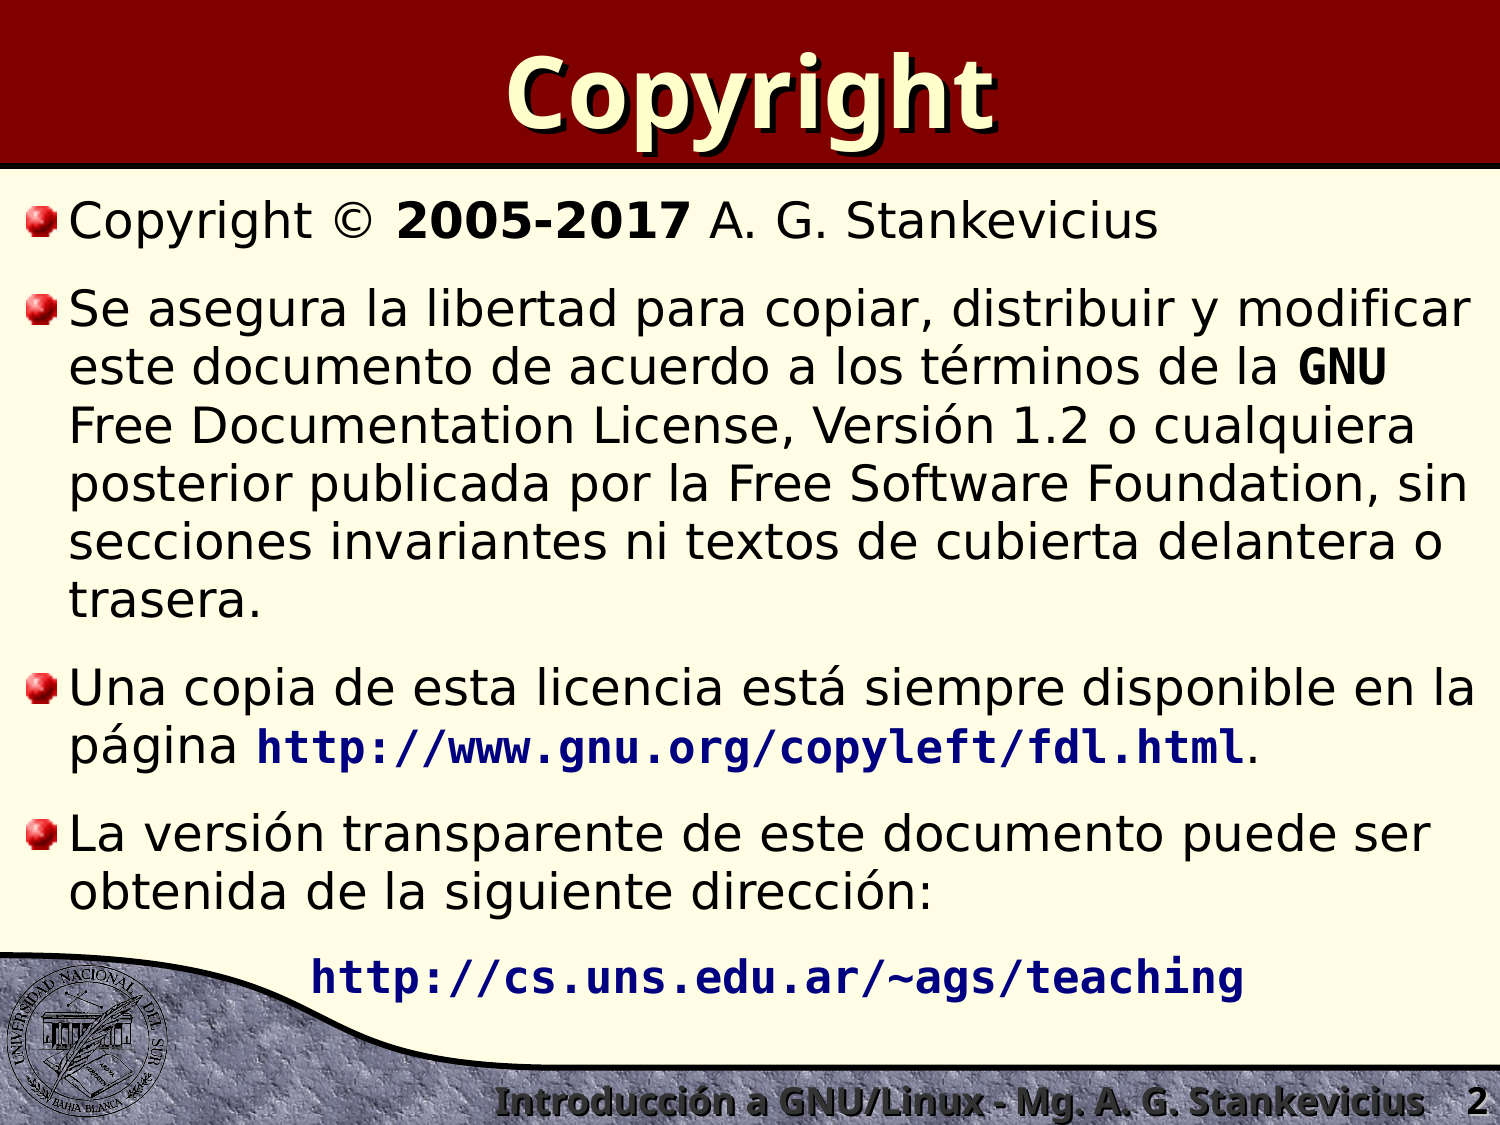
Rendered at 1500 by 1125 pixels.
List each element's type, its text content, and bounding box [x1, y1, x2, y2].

list Copyright © 2005-2017 A. G. Stankevicius Se asegura la libertad para copiar, distribuir y modificar este documento de acuerdo a los términos de la GNU Free Documentation License, Versión 1.2 o cualquiera posterior publicada por la Free Software Foundation, sin secciones invariantes ni textos de cubierta delantera o trasera. Una copia de esta licencia está siempre disponible en la página http://www.gnu.org/copyleft/fdl.html. La versión transparente de este documento puede ser obtenida de la siguiente dirección: http://cs.uns.edu.ar/~ags/teaching [11, 192, 1486, 1010]
picture [1059, 1100, 1065, 1110]
title Copyright [15, 12, 1485, 153]
picture [0, 956, 1500, 1125]
